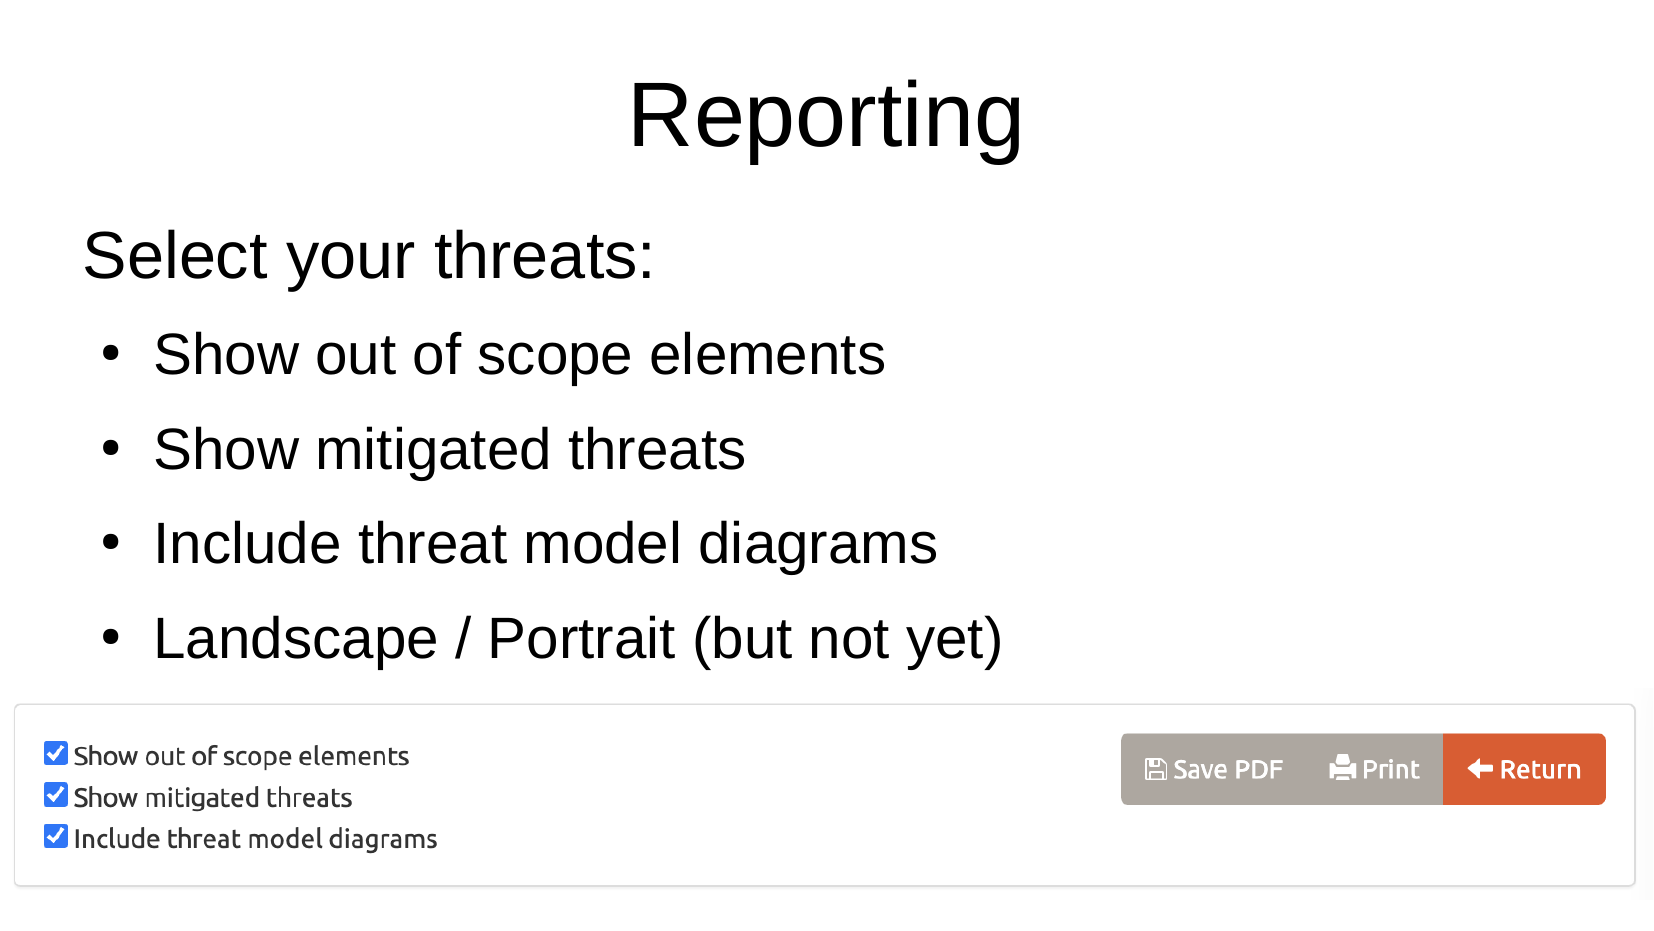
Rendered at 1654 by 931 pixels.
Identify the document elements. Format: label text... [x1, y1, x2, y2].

picture [0, 688, 1654, 901]
title Reporting [82, 37, 1571, 193]
list Select your threats: Show out of scope elements Show mitigated threats Include threat model diagrams Landscape / Portrait (but not yet) [82, 217, 1571, 688]
